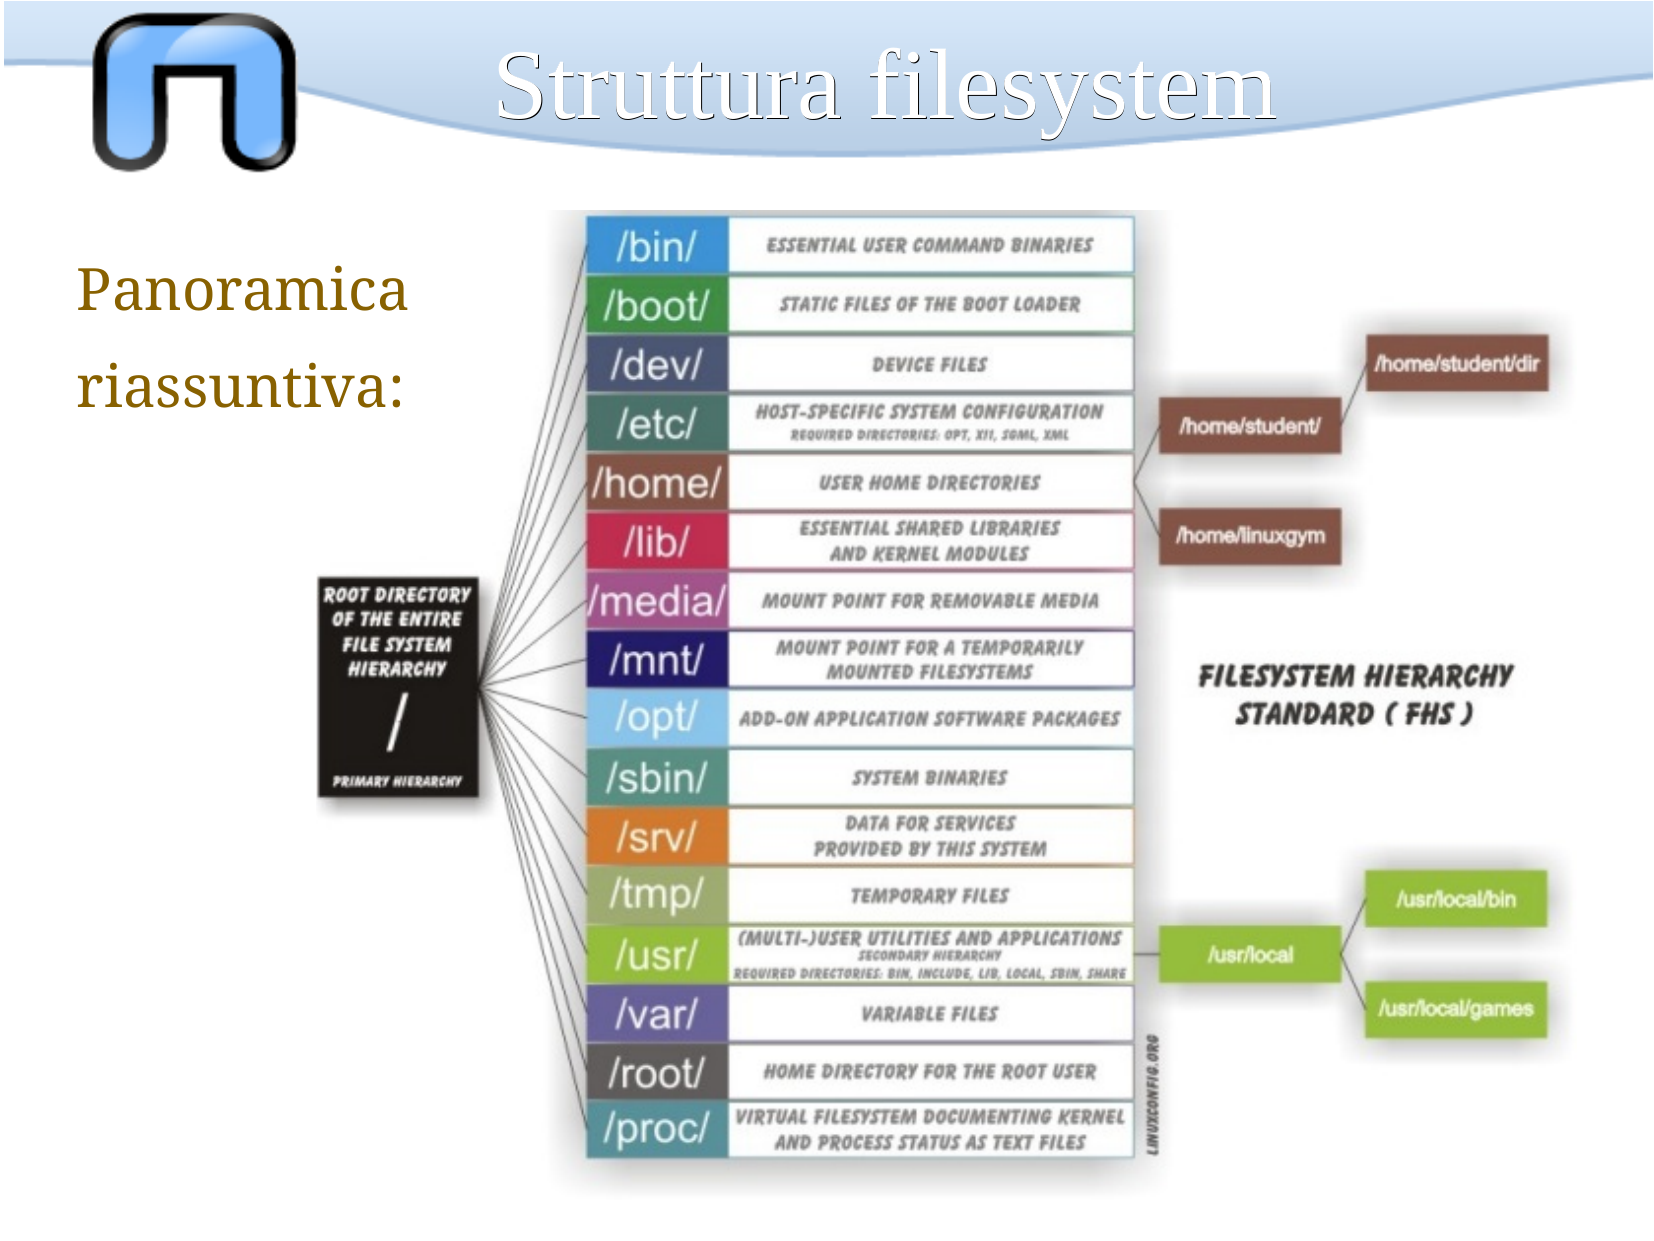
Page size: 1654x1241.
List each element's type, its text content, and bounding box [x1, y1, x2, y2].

text_box Struttura filesystem [472, 29, 1300, 266]
list Panoramica riassuntiva: [76, 247, 1495, 415]
picture [0, 0, 1654, 1241]
